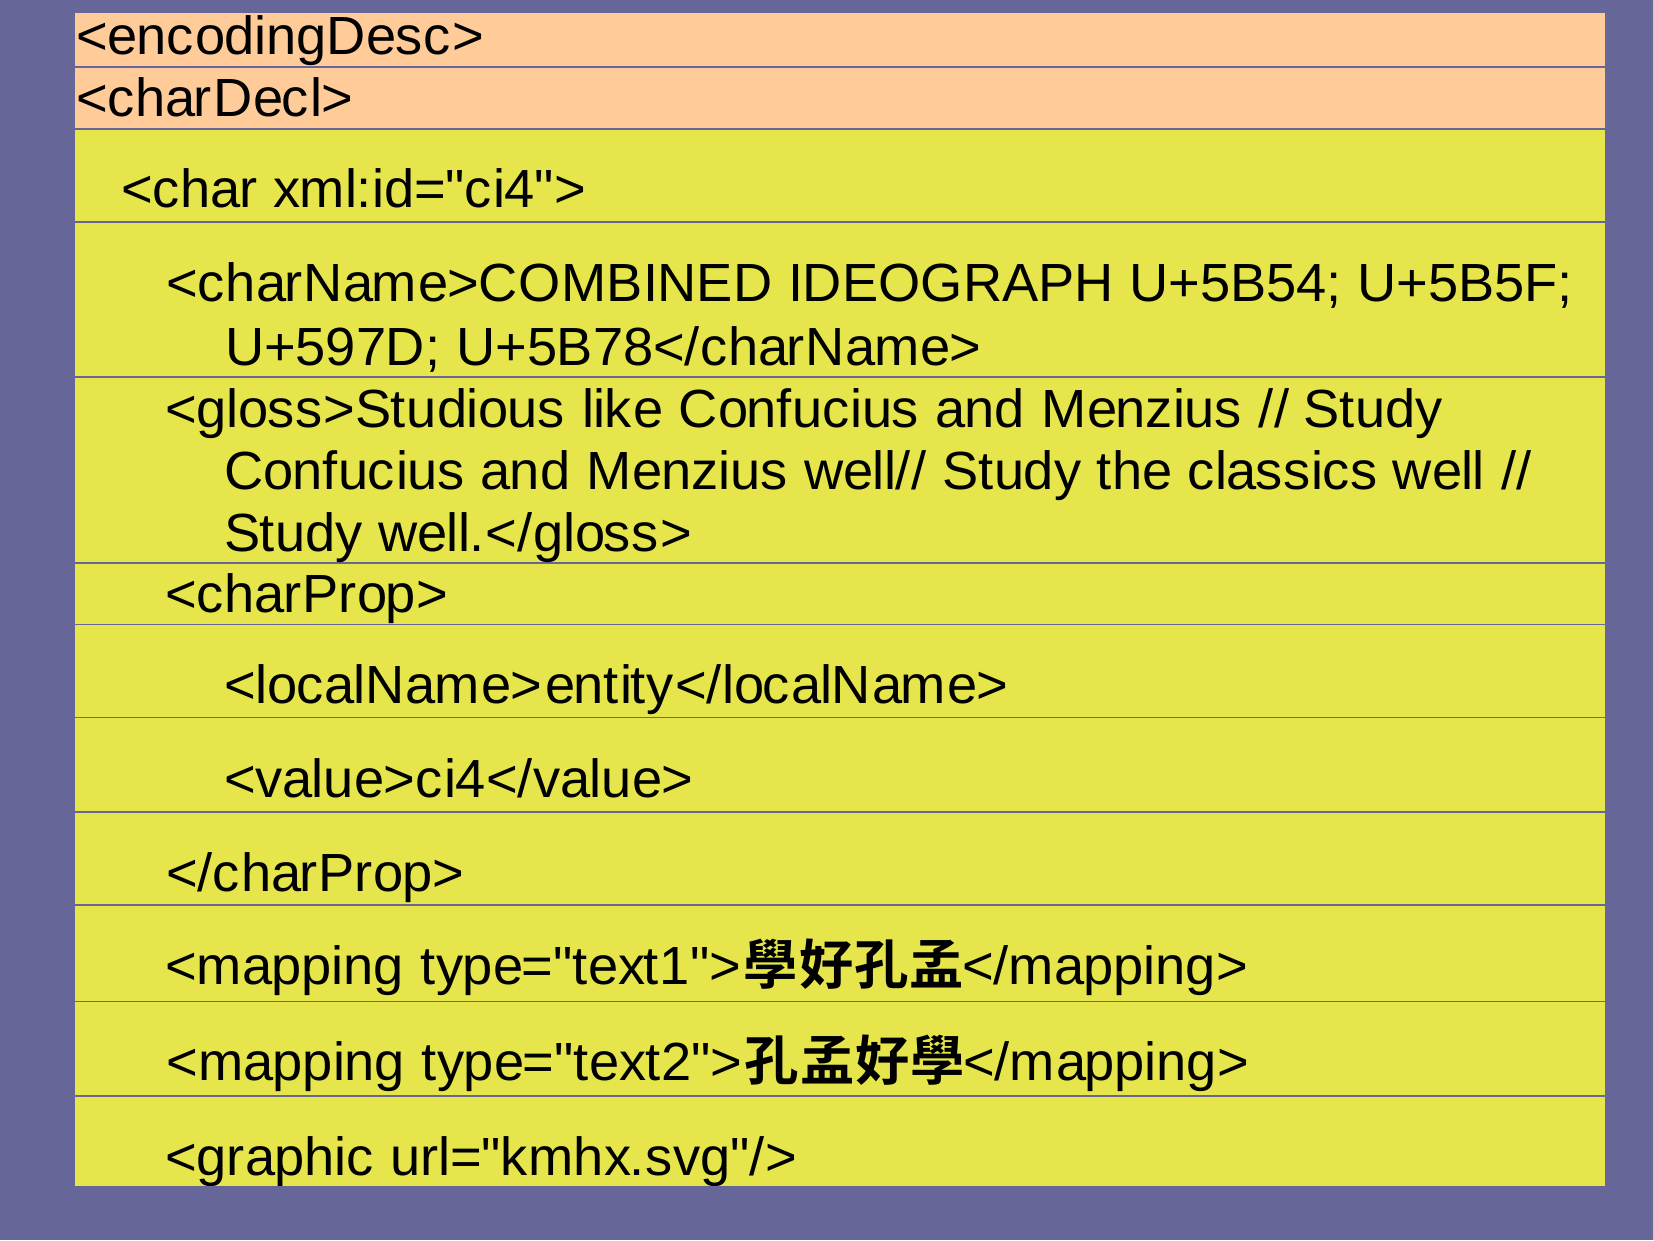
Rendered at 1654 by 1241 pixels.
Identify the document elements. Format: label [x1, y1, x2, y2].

chart [74, 13, 1606, 1186]
